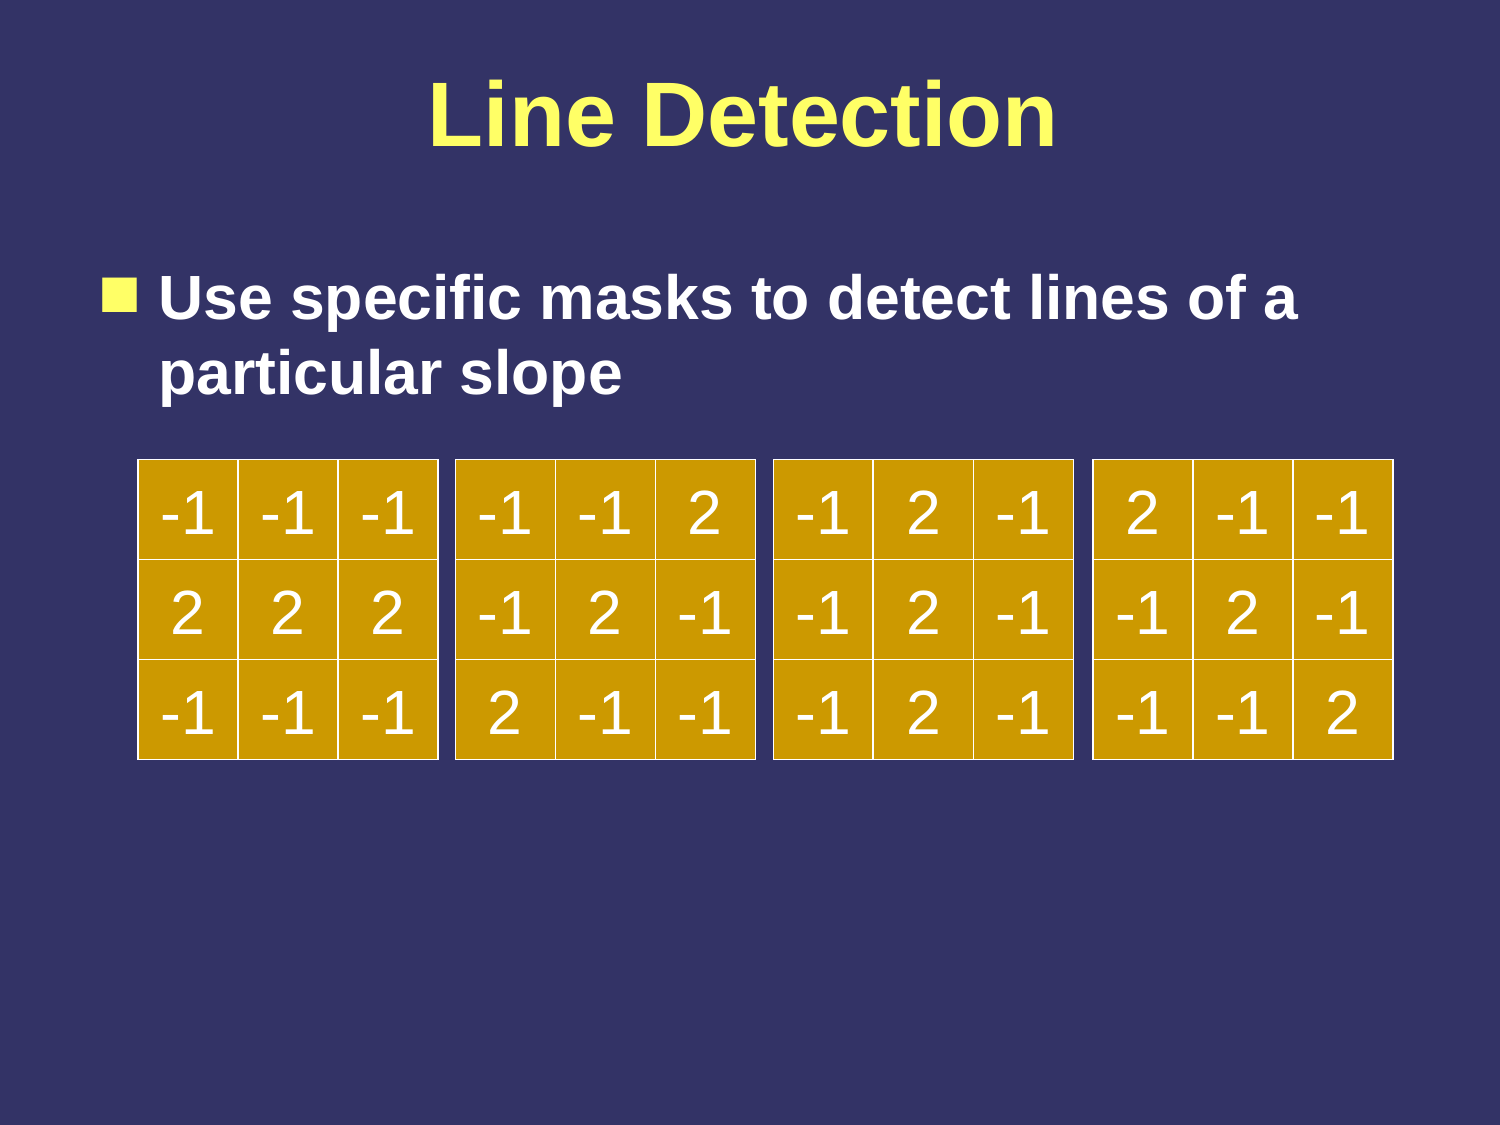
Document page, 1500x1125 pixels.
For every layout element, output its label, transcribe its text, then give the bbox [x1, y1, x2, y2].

text_box -1 [1292, 459, 1393, 559]
text_box -1 [773, 459, 873, 559]
text_box -1 [455, 459, 555, 559]
text_box 2 [455, 659, 555, 760]
text_box -1 [655, 559, 756, 659]
text_box -1 [973, 459, 1074, 559]
text_box -1 [773, 659, 873, 760]
text_box 2 [873, 559, 973, 659]
text_box -1 [1192, 659, 1292, 760]
text_box -1 [973, 559, 1074, 659]
text_box -1 [1192, 459, 1292, 559]
text_box 2 [655, 459, 756, 559]
text_box -1 [555, 659, 655, 760]
text_box -1 [555, 459, 655, 559]
text_box -1 [455, 559, 555, 659]
text_box -1 [655, 659, 756, 760]
text_box -1 [238, 659, 338, 760]
text_box 2 [338, 559, 439, 659]
text_box 2 [873, 659, 973, 760]
text_box 2 [1092, 459, 1192, 559]
text_box -1 [338, 459, 439, 559]
text_box -1 [338, 659, 439, 760]
text_box -1 [773, 559, 873, 659]
text_box -1 [138, 659, 238, 760]
text_box 2 [1192, 559, 1292, 659]
text_box -1 [1092, 559, 1192, 659]
text_box 2 [873, 459, 973, 559]
text_box -1 [973, 659, 1074, 760]
text_box 2 [138, 559, 238, 659]
text_box -1 [238, 459, 338, 559]
text_box -1 [138, 459, 238, 559]
text_box -1 [1092, 659, 1192, 760]
text_box 2 [555, 559, 655, 659]
list Use specific masks to detect lines of a particular slope [102, 258, 1390, 459]
text_box 2 [1292, 659, 1393, 760]
title Line Detection [99, 0, 1388, 225]
text_box -1 [1292, 559, 1393, 659]
text_box 2 [238, 559, 338, 659]
